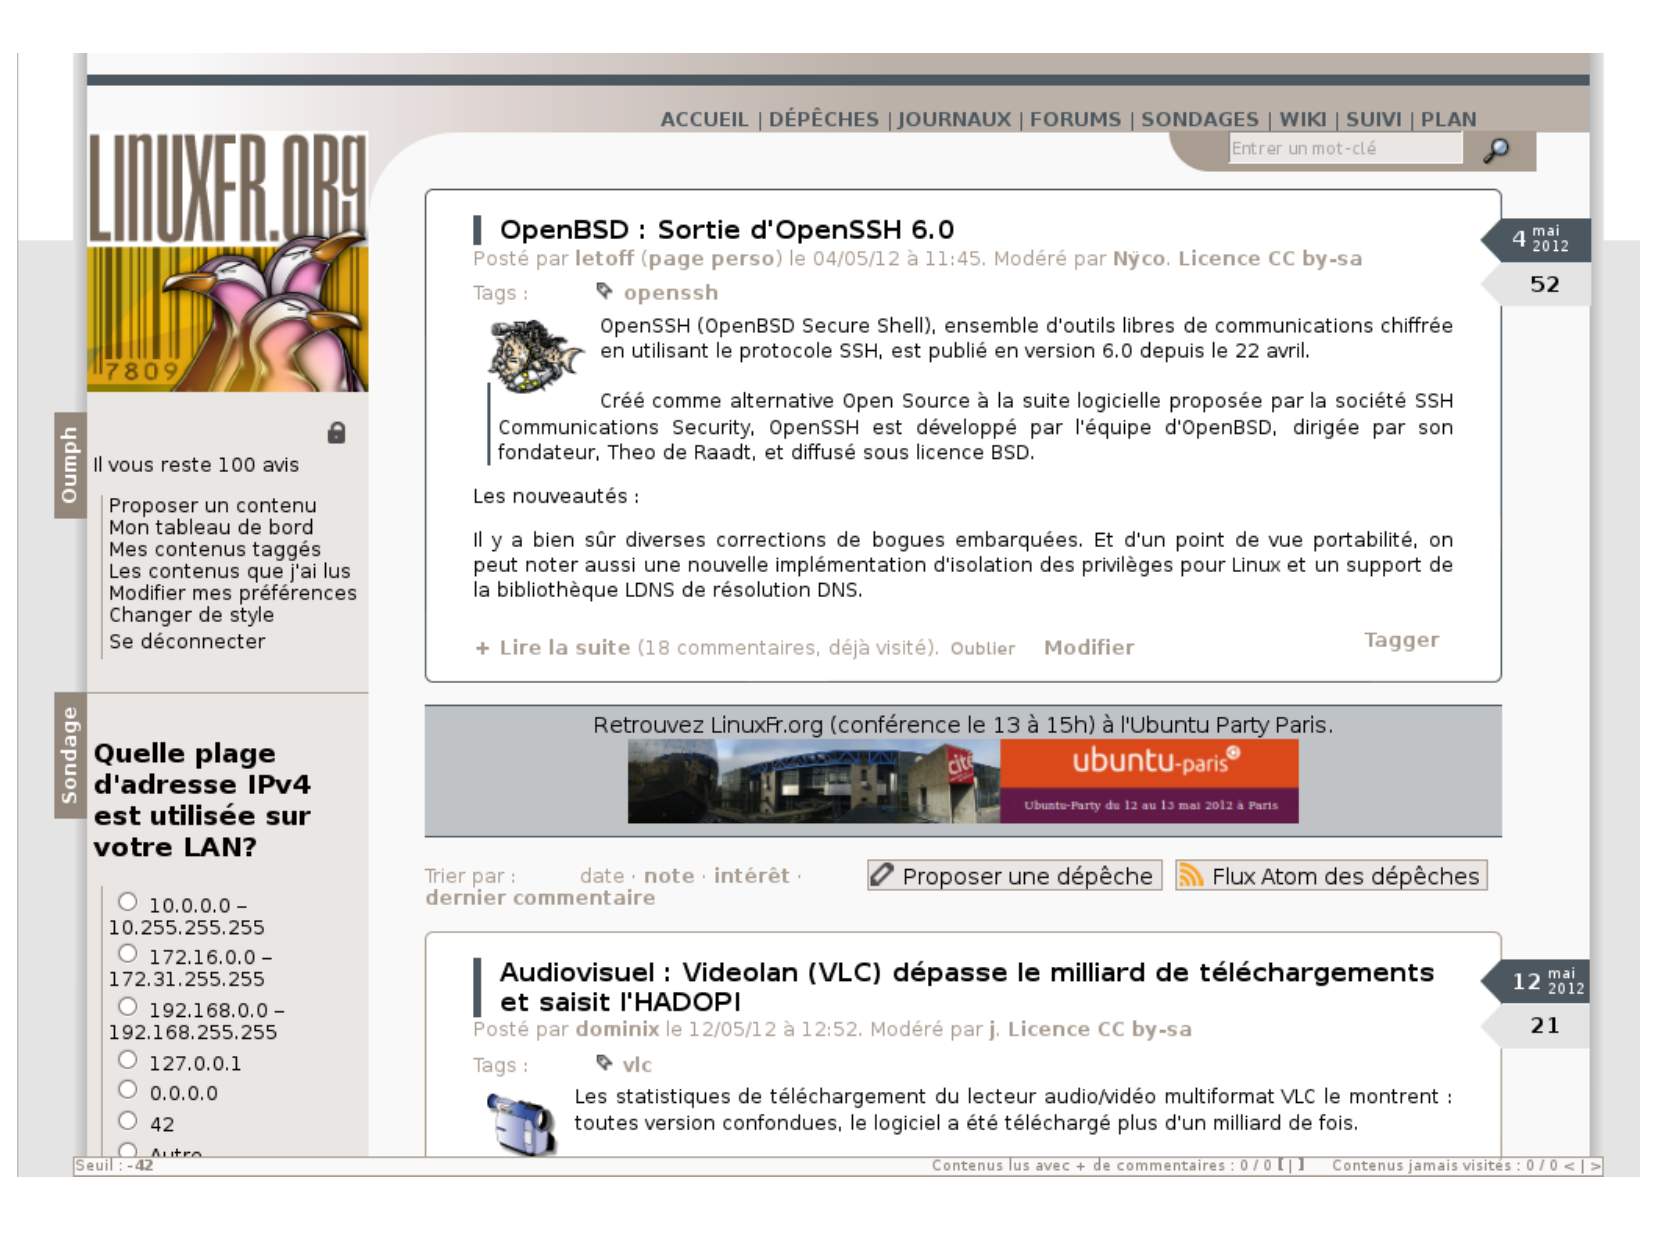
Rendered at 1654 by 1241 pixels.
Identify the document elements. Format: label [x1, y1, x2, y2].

picture [17, 53, 1640, 1177]
